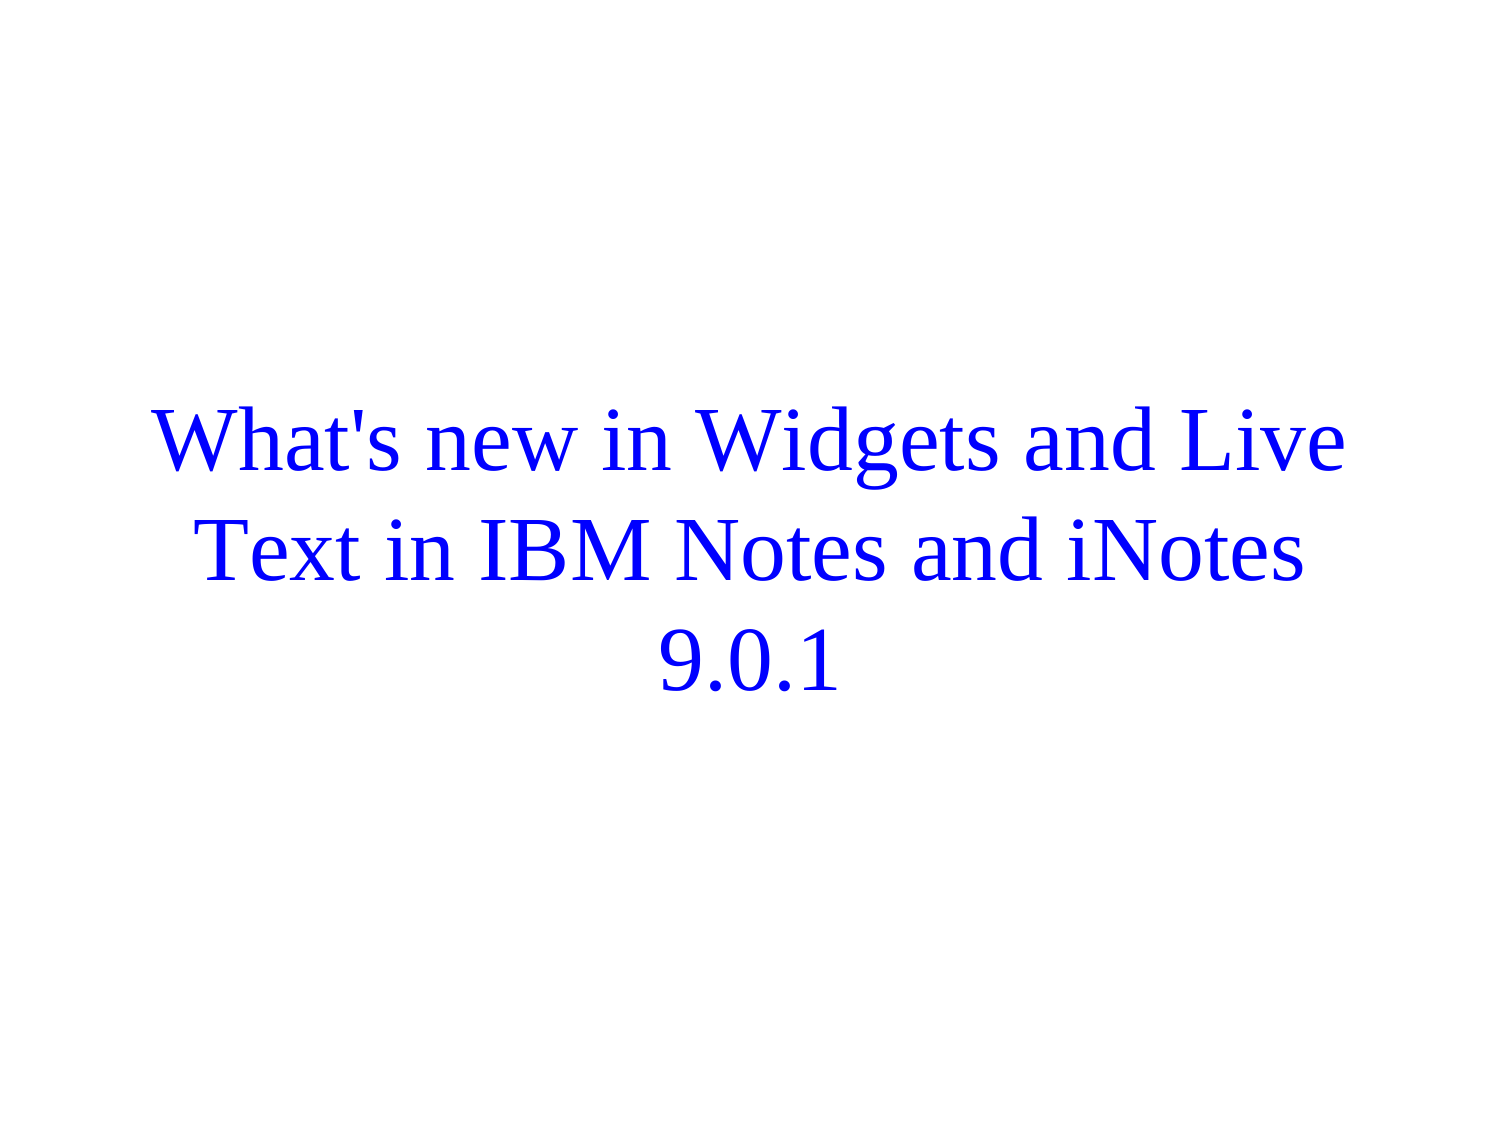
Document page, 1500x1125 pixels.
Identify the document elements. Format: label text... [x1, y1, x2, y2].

title What's new in Widgets and Live Text in IBM Notes and iNotes 9.0.1 [110, 378, 1392, 709]
